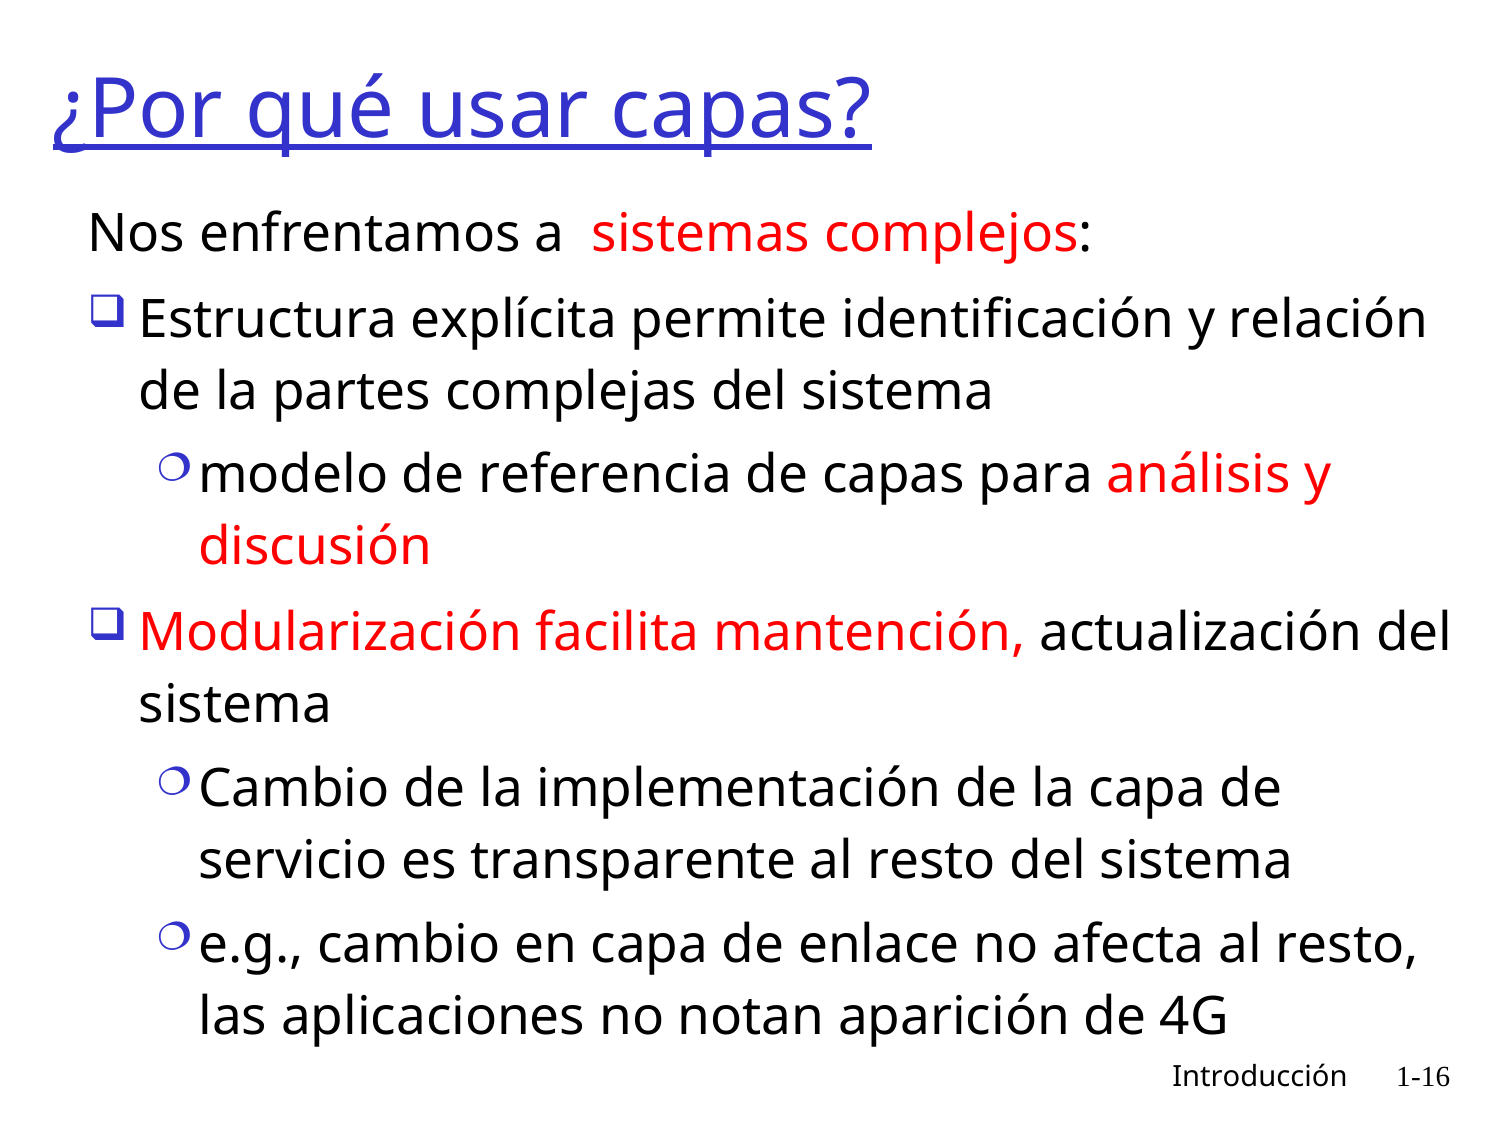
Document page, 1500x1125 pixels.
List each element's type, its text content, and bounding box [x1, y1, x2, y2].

title ¿Por qué usar capas? [37, 23, 1463, 188]
text_box Introducción [887, 1051, 1362, 1125]
text_box 1-<number> [1362, 1050, 1466, 1125]
list Nos enfrentamos a sistemas complejos: Estructura explícita permite identificación y relación de la partes complejas del sistema modelo de referencia de capas para análisis y discusión Modularización facilita mantención, actualización del sistema Cambio de la implementación de la capa de servicio es transparente al resto del sistema e.g., cambio en capa de enlace no afecta al resto, las aplicaciones no notan aparición de 4G [87, 195, 1463, 1051]
